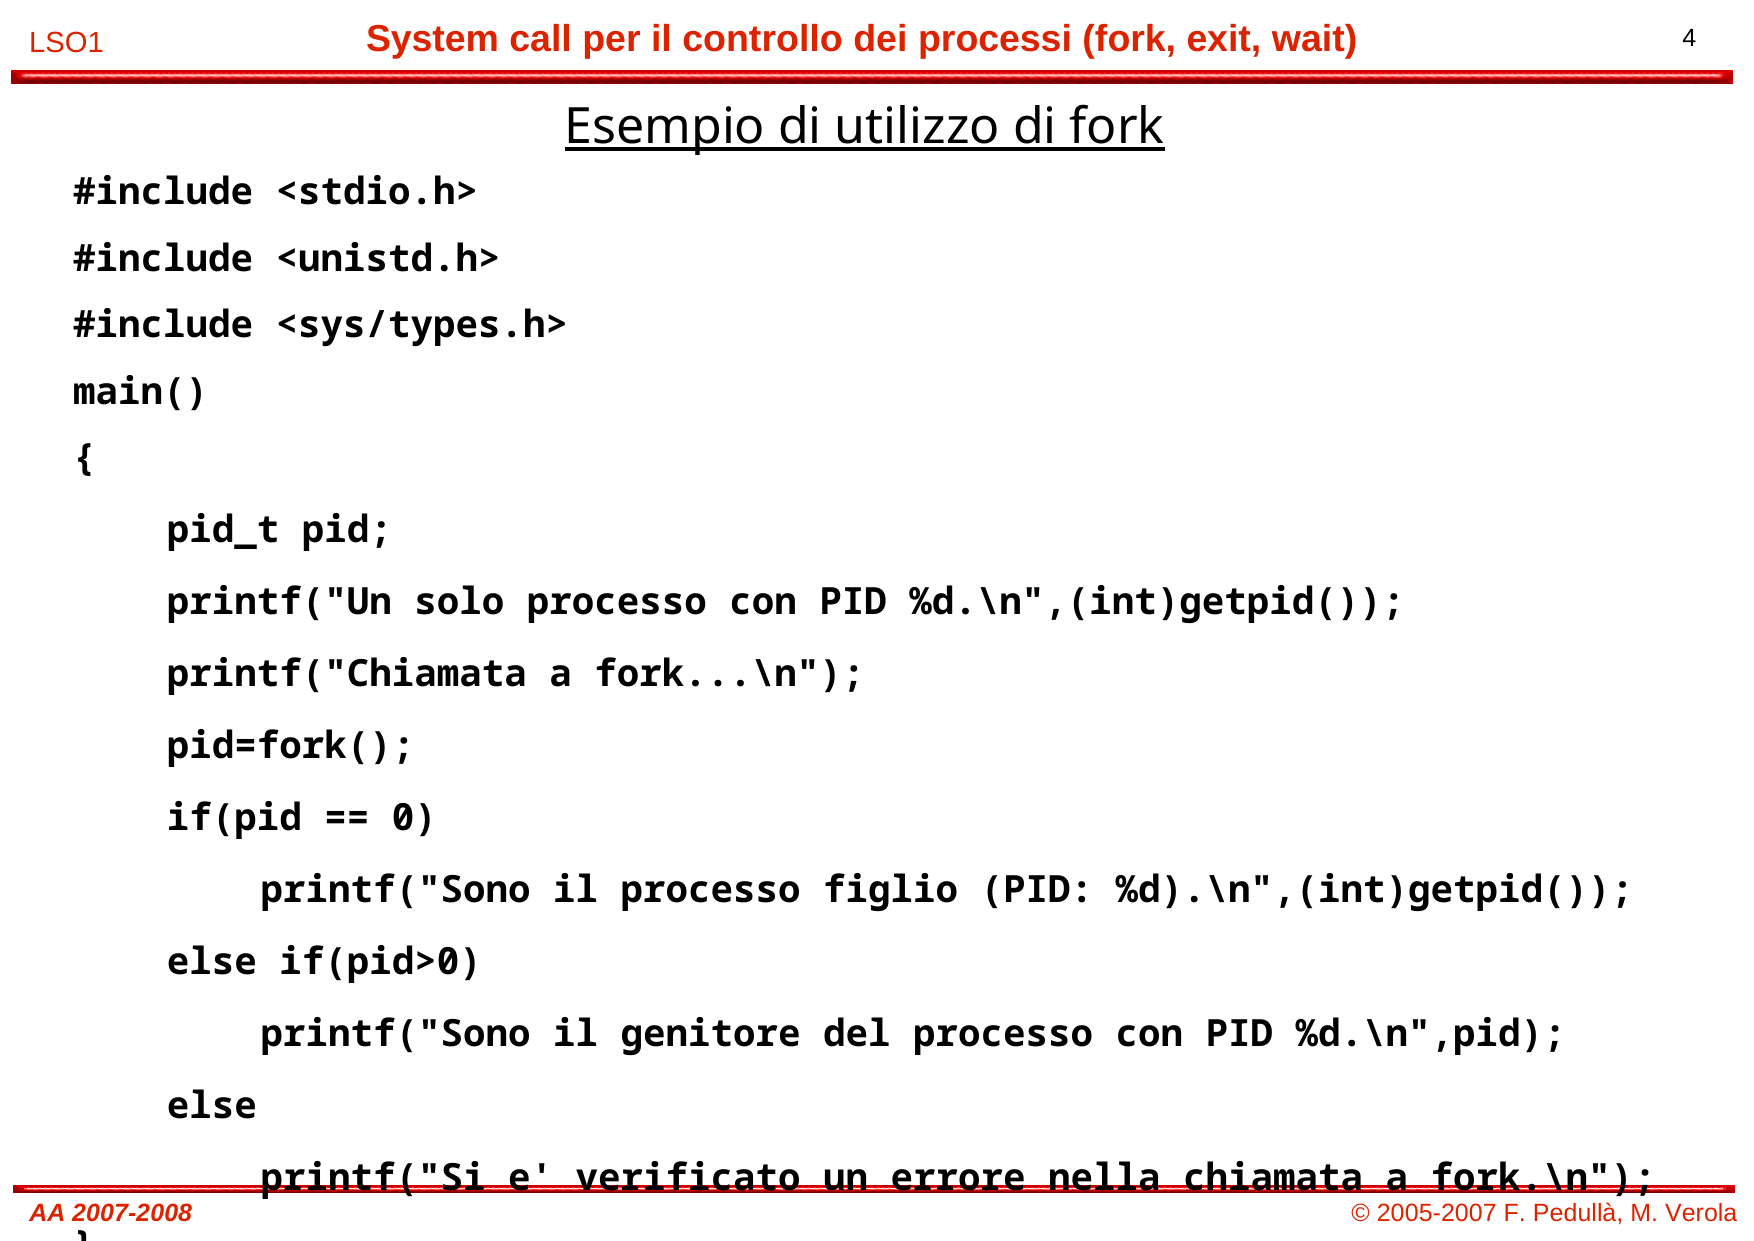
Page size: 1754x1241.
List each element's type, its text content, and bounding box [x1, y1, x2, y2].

picture [1622, 1185, 1642, 1193]
picture [11, 70, 1733, 84]
picture [13, 1185, 262, 1193]
list #include <stdio.h> #include <unistd.h> #include <sys/types.h> main() { pid_t pid; printf("Un solo processo con PID %d.\n",(int)getpid()); printf("Chiamata a fork...\n"); pid=fork(); if(pid == 0) printf("Sono il processo figlio (PID: %d).\n",(int)getpid()); else if(pid>0) printf("Sono il genitore del processo con PID %d.\n",pid); else printf("Si e' verificato un errore nella chiamata a fork.\n"); } [58, 153, 1696, 1182]
picture [407, 1185, 1620, 1193]
picture [267, 1185, 405, 1193]
picture [1646, 1185, 1735, 1193]
title Esempio di utilizzo di fork [498, 78, 1232, 174]
